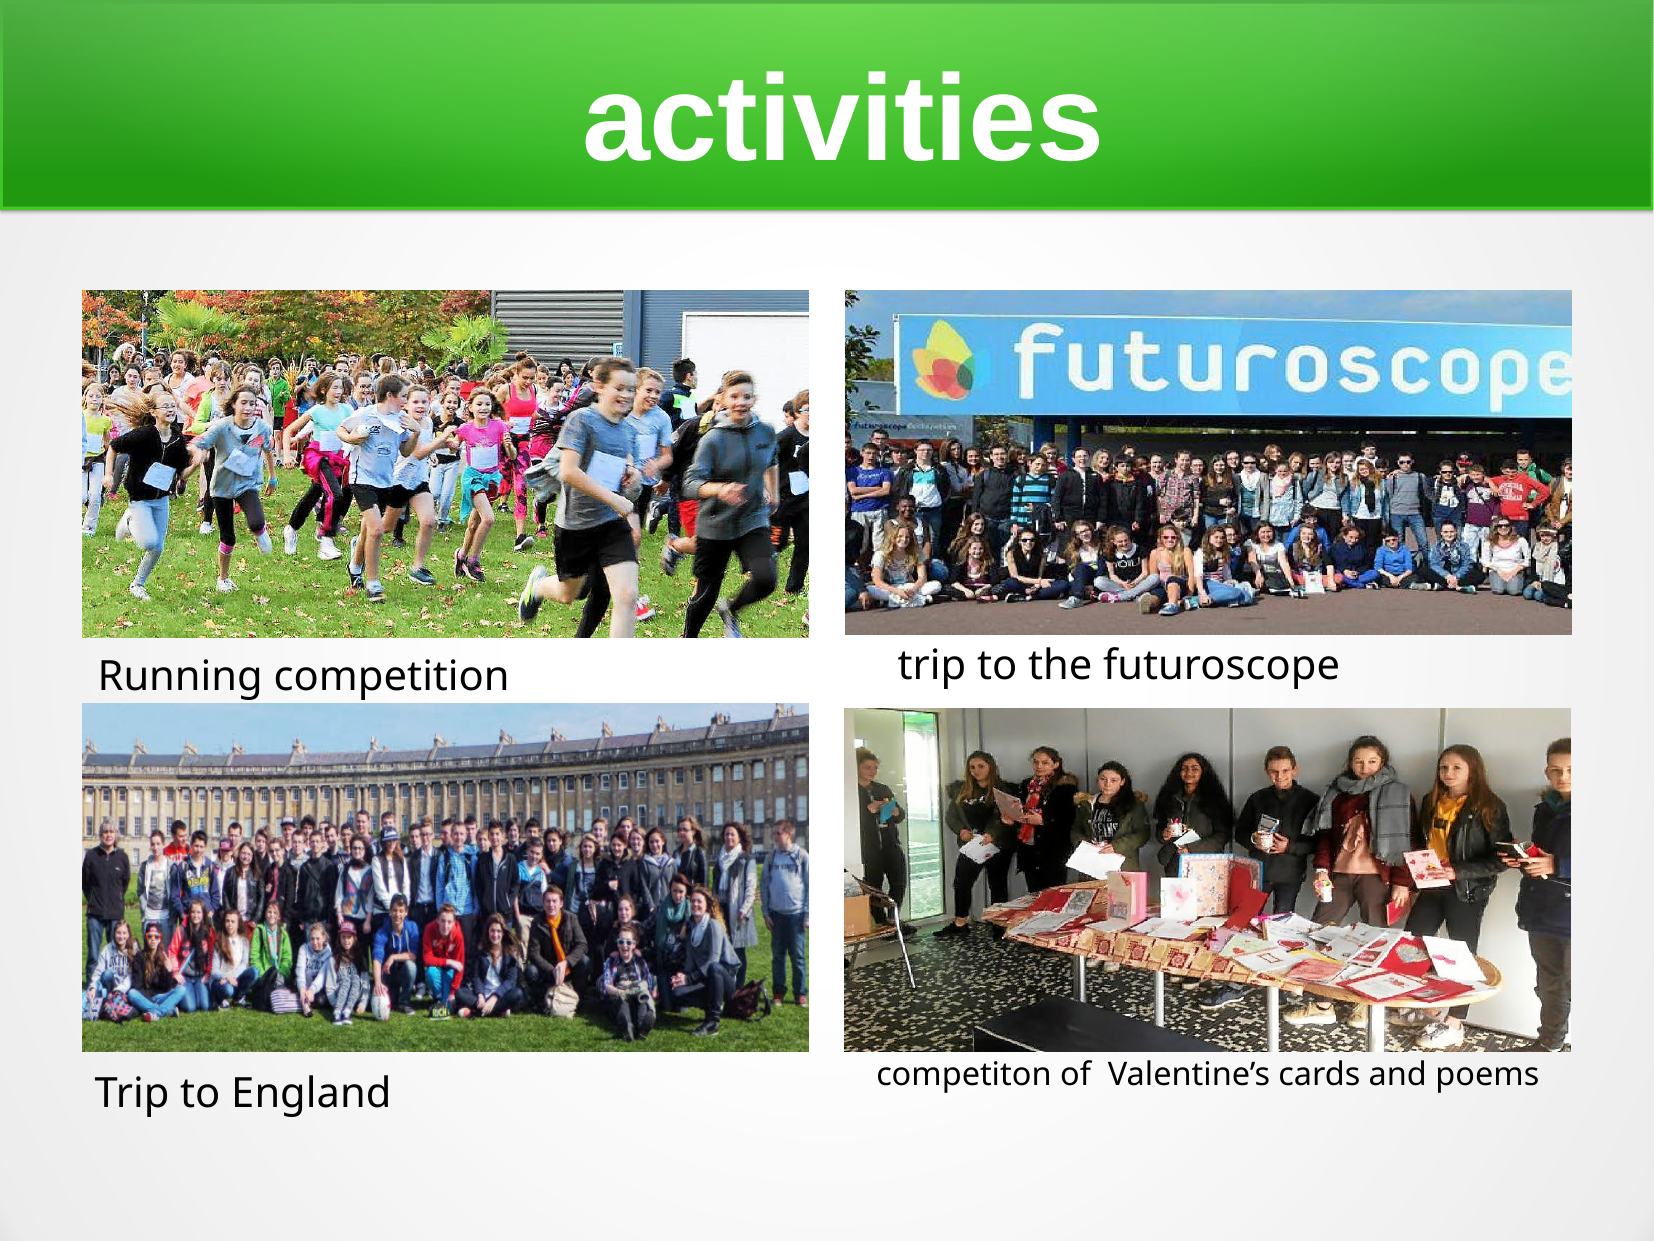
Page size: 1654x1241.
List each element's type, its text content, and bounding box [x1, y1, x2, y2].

picture [82, 290, 809, 638]
picture [82, 703, 809, 1052]
text_box trip to the futuroscope [897, 634, 1477, 702]
text_box Trip to England [94, 1062, 804, 1131]
text_box Running competition [82, 637, 808, 720]
title activities [82, 47, 1571, 189]
picture [845, 290, 1572, 635]
list competiton of Valentine’s cards and poems [821, 1051, 1571, 1134]
picture [844, 708, 1571, 1052]
